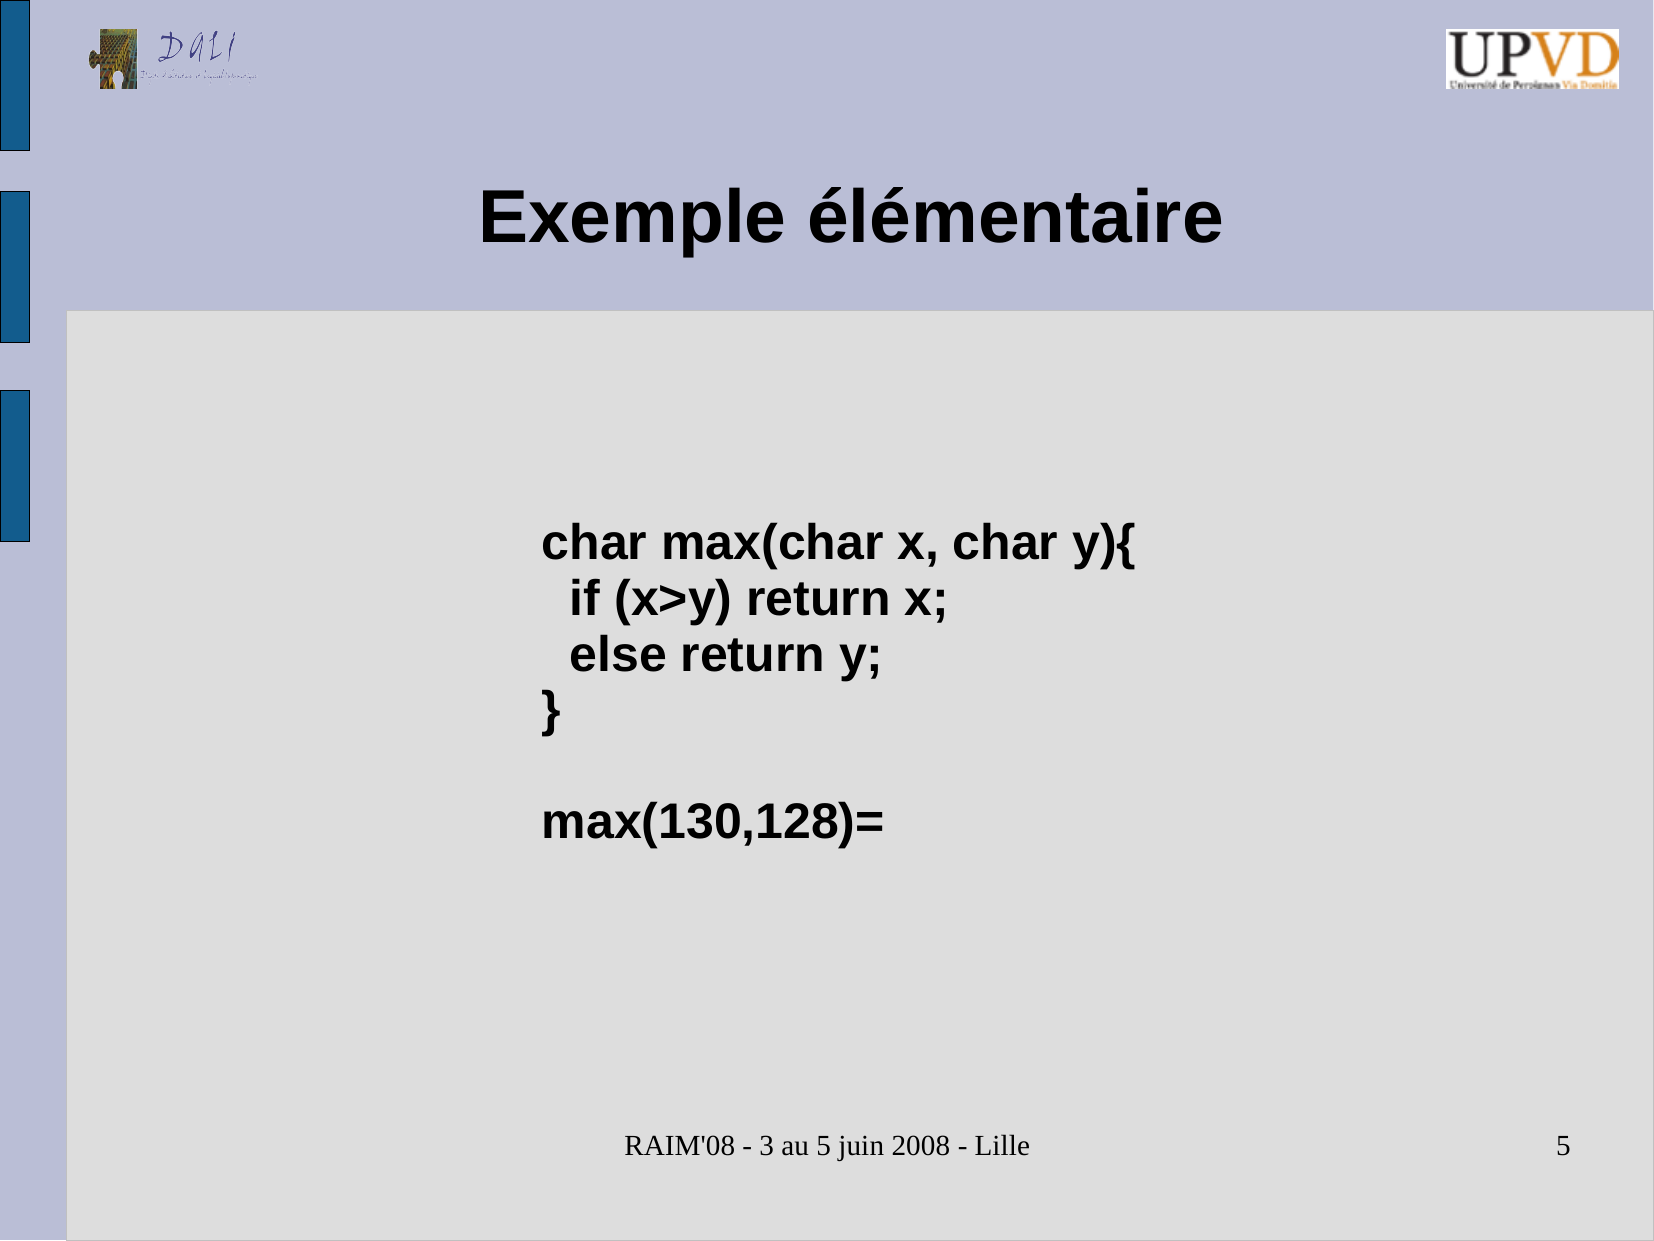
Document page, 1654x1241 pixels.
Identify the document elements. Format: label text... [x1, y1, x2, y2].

picture [1446, 29, 1619, 89]
picture [88, 29, 261, 89]
text_box Exemple élémentaire [463, 167, 1240, 266]
text_box char max(char x, char y){ if (x>y) return x; else return y; } max(130,128)= [527, 507, 1152, 864]
